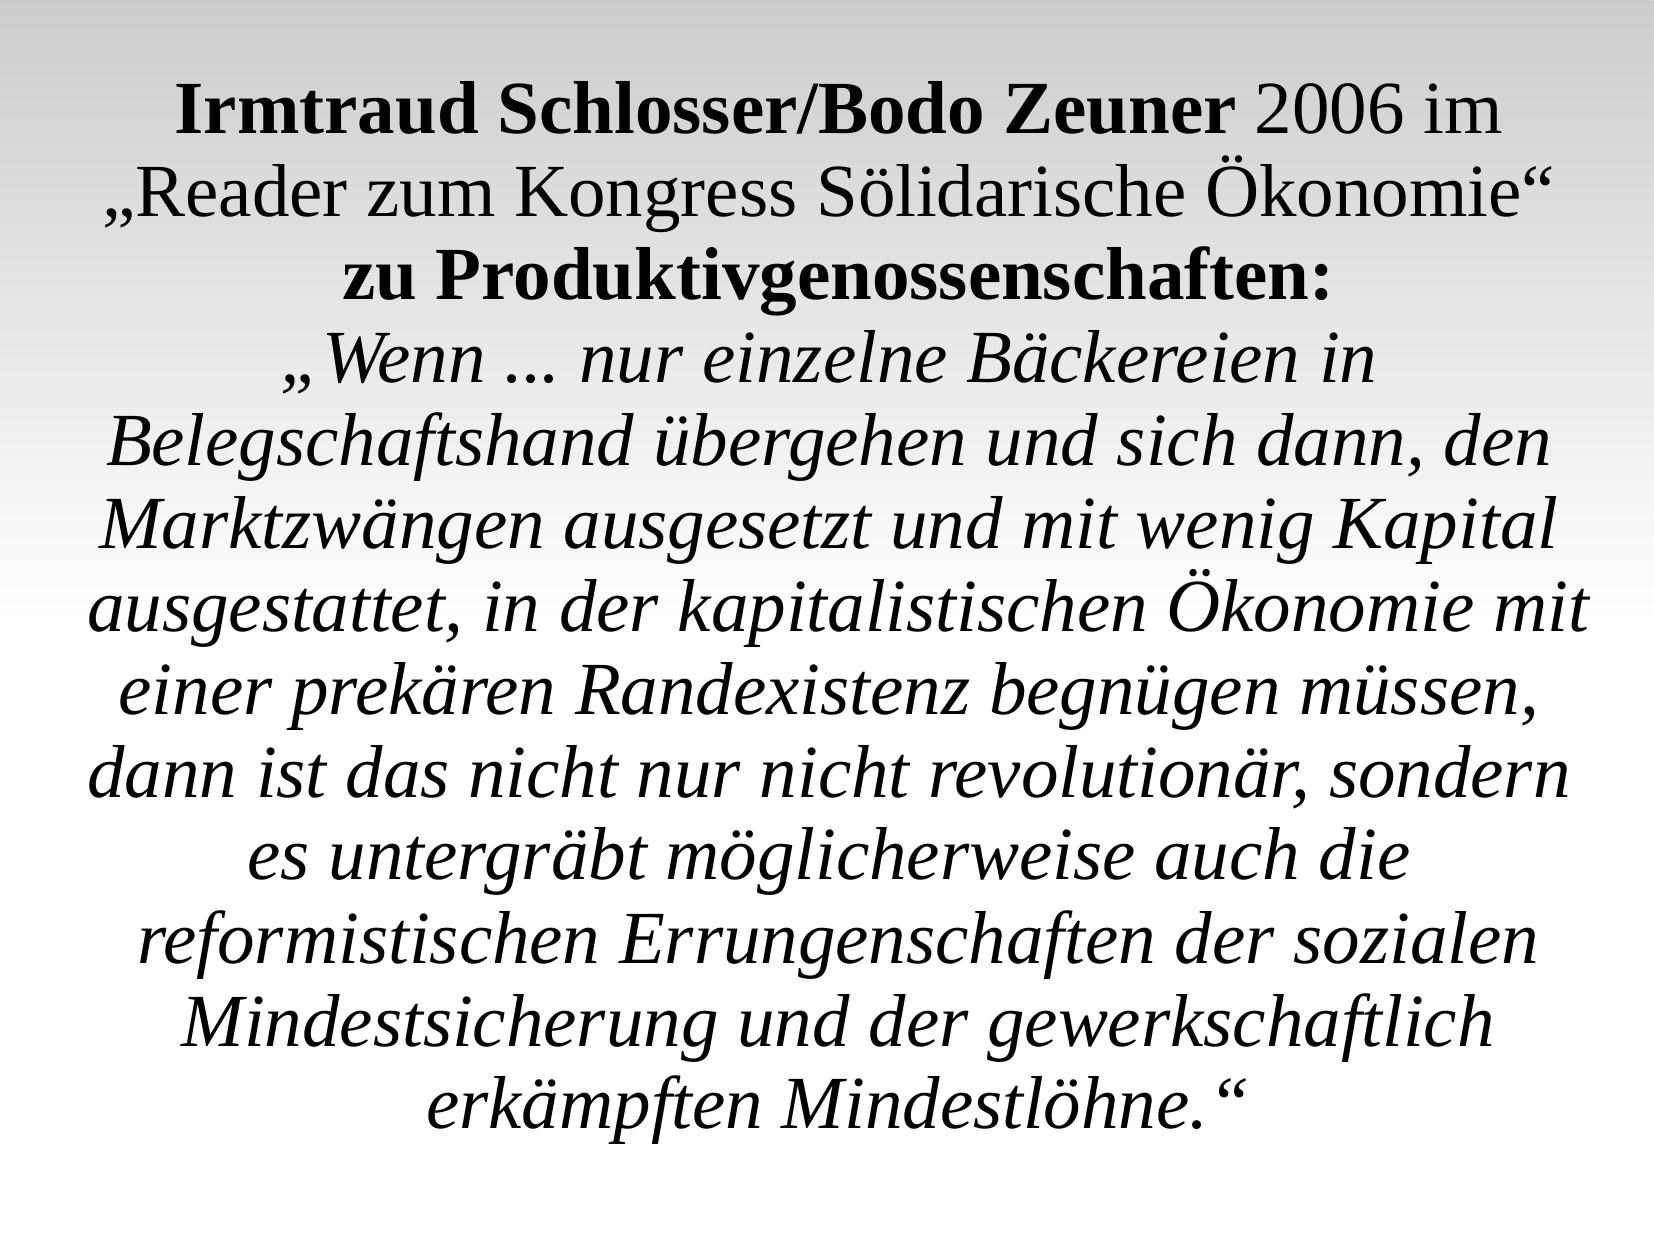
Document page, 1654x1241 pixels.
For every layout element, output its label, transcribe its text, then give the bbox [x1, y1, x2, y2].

text_box Irmtraud Schlosser/Bodo Zeuner 2006 im „Reader zum Kongress Sölidarische Ökonomie“ zu Produktivgenossenschaften: „Wenn ... nur einzelne Bäckereien in Belegschaftshand übergehen und sich dann, den Marktzwängen ausgesetzt und mit wenig Kapital ausgestattet, in der kapitalistischen Ökonomie mit einer prekären Randexistenz begnügen müssen, dann ist das nicht nur nicht revolutionär, sondern es untergräbt möglicherweise auch die reformistischen Errungenschaften der sozialen Mindestsicherung und der gewerkschaftlich erkämpften Mindestlöhne.“ [64, 59, 1613, 1153]
